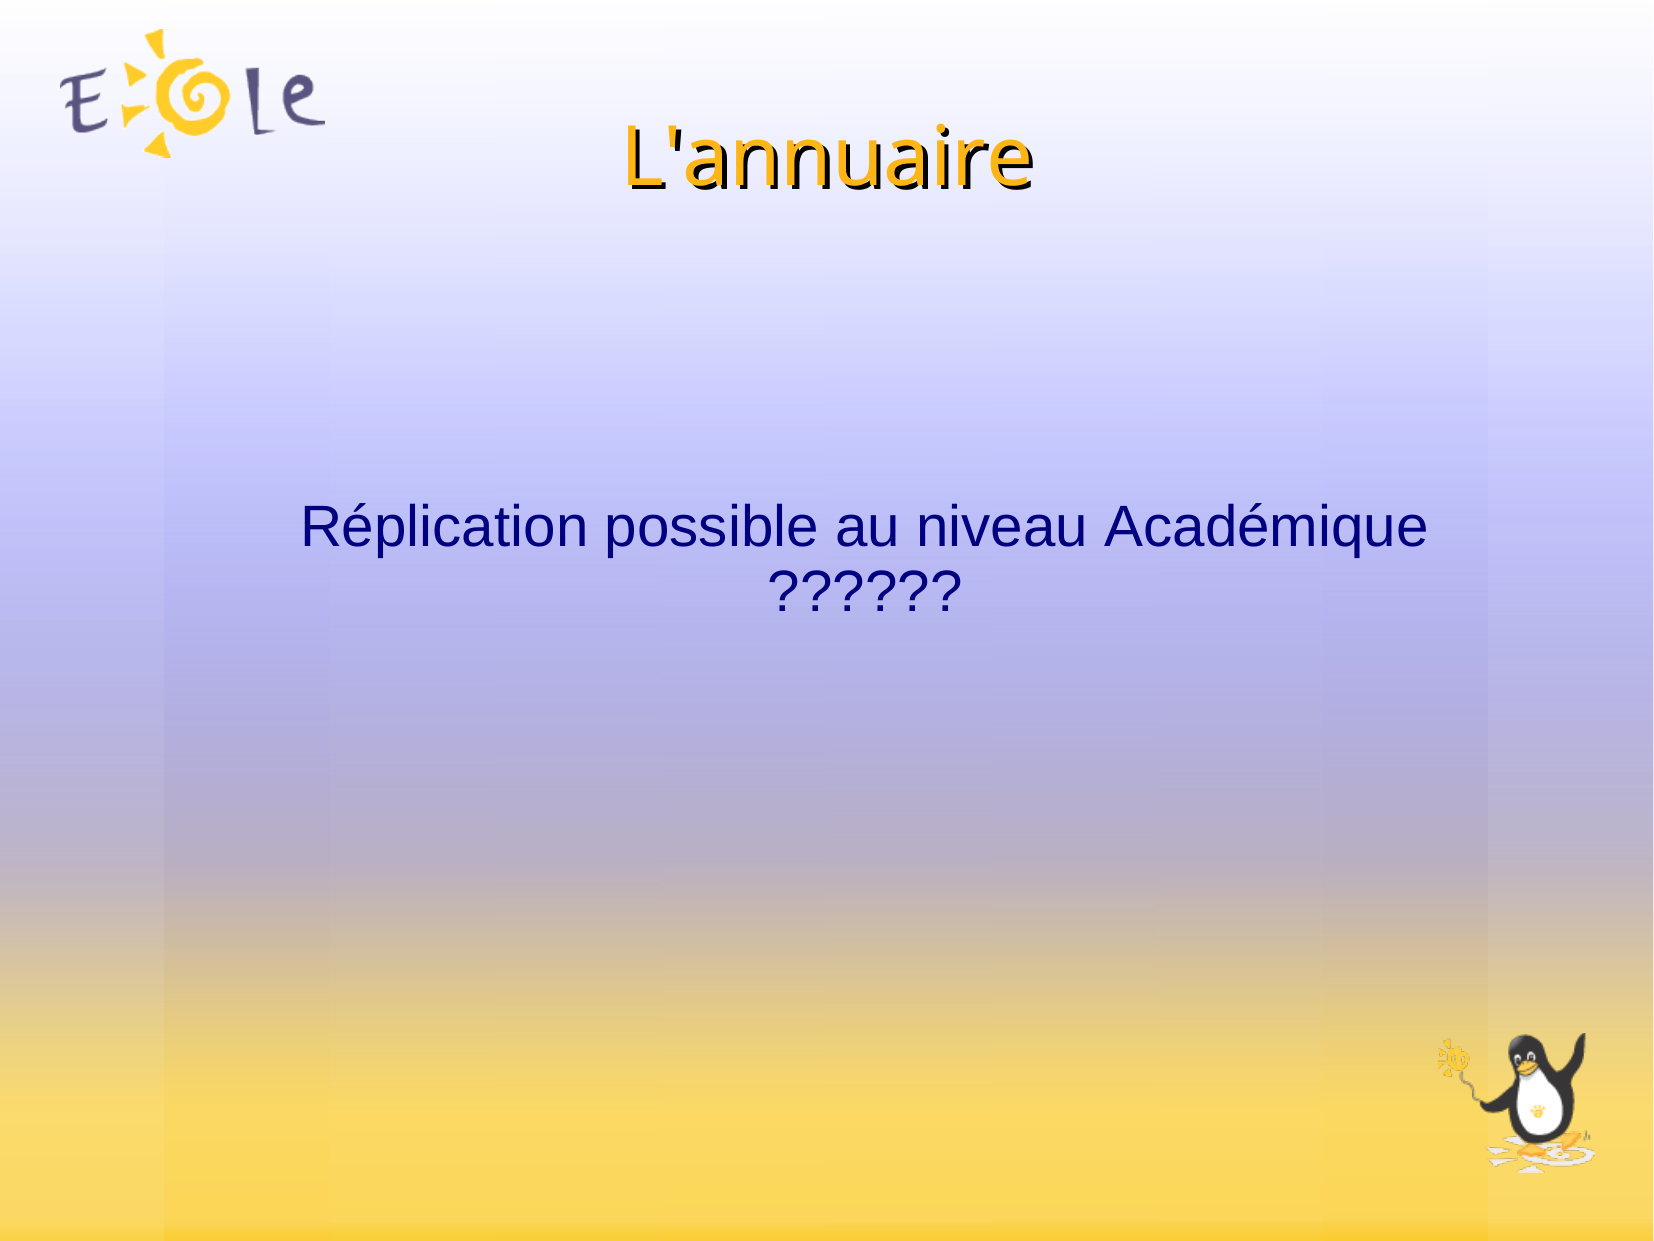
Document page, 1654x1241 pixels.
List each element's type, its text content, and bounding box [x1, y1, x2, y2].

title L'annuaire [82, 49, 1571, 257]
picture [0, 0, 1654, 1241]
text_box Réplication possible au niveau Académique ?????? [212, 482, 1446, 701]
